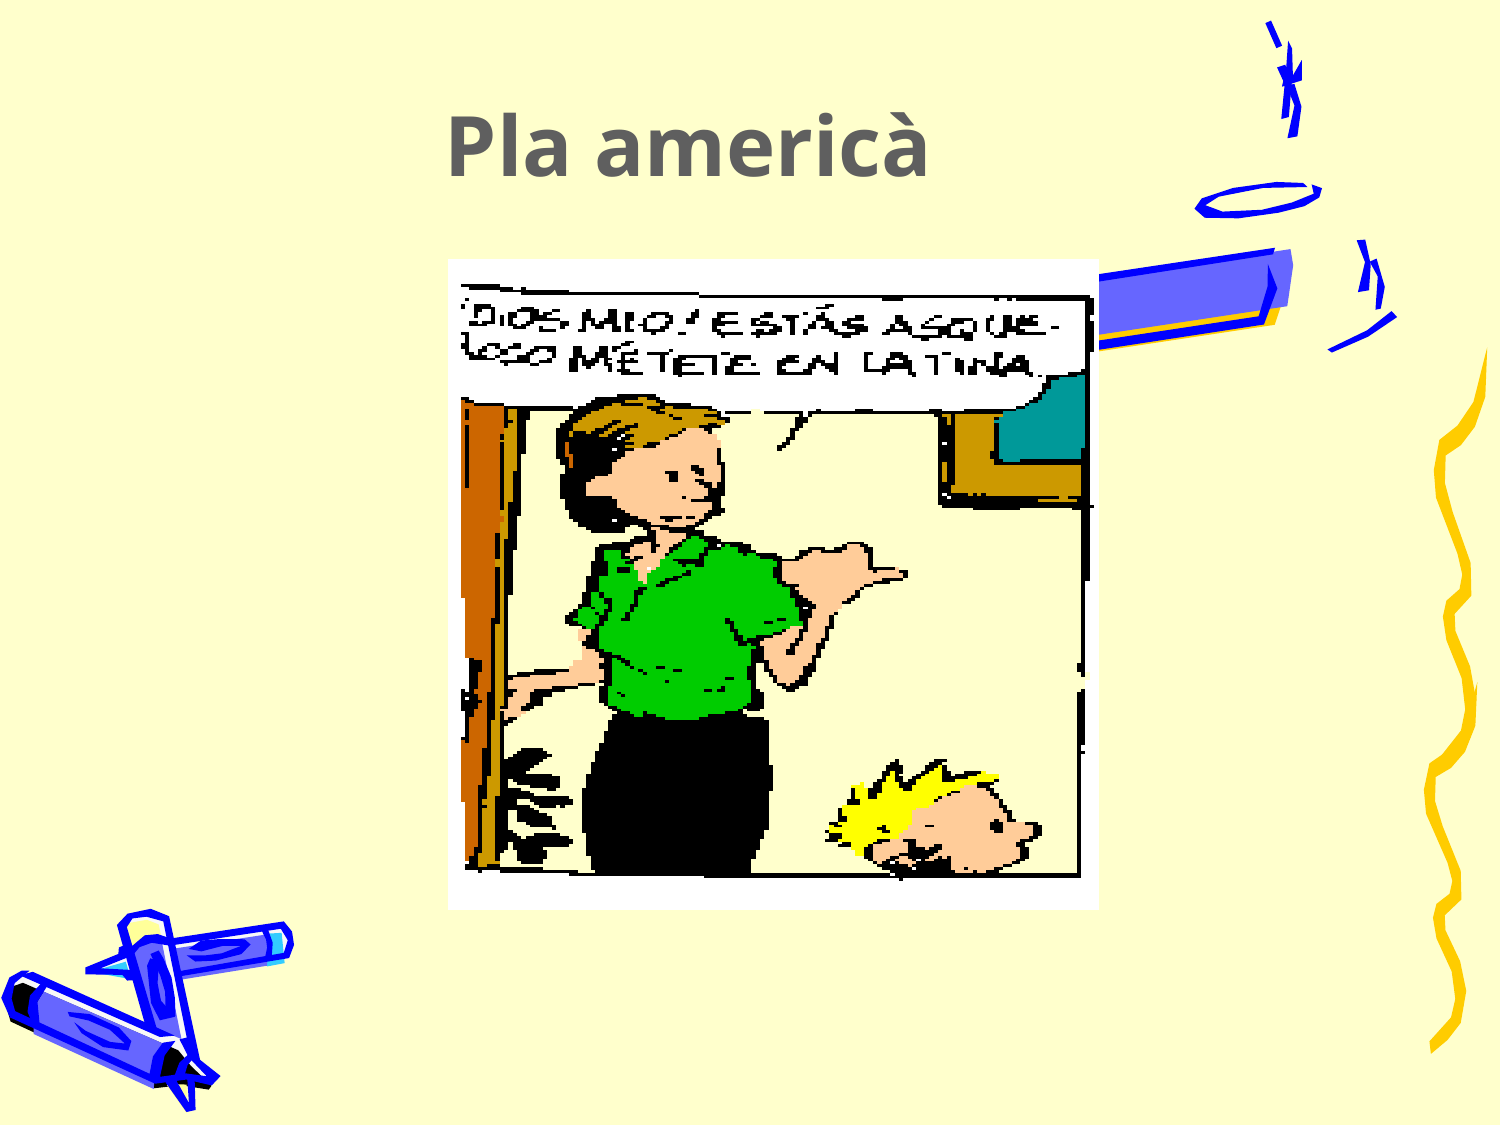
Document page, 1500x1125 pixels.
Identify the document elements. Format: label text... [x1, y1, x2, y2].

title Pla americà [124, 75, 1252, 201]
picture [448, 259, 1099, 910]
